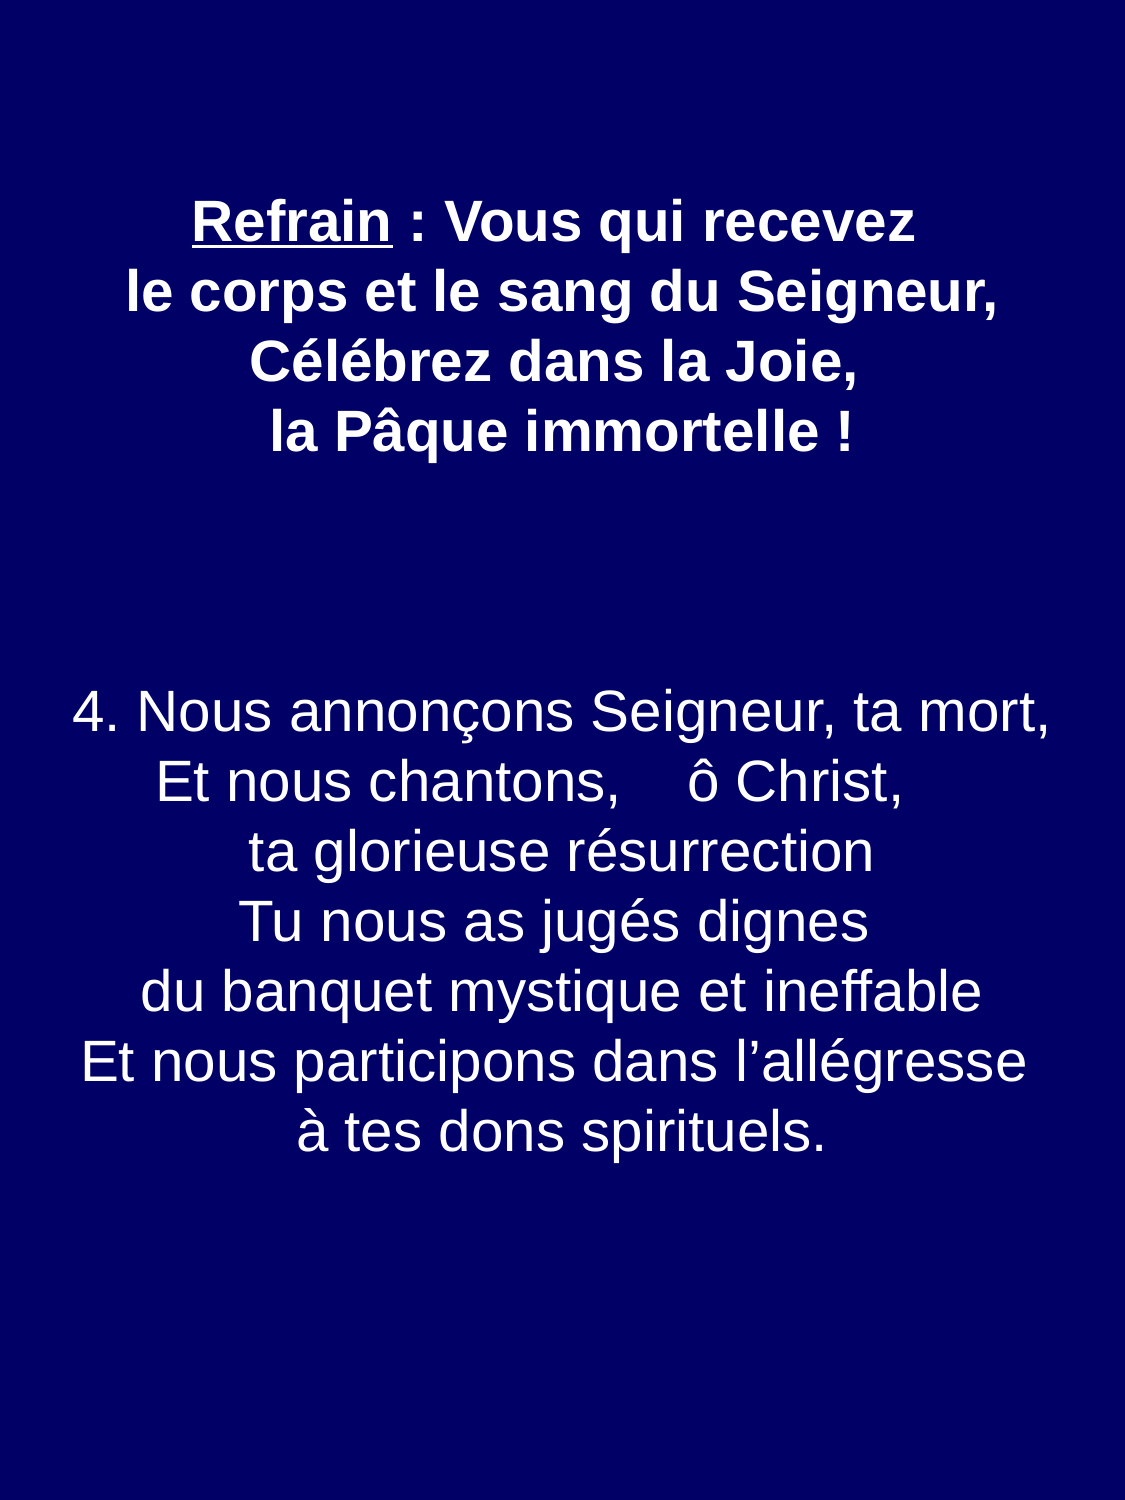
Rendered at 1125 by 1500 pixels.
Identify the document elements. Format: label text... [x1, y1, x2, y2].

text_box Refrain : Vous qui recevez le corps et le sang du Seigneur, Célébrez dans la Joie, la Pâque immortelle ! 4. Nous annonçons Seigneur, ta mort, Et nous chantons, ô Christ, ta glorieuse résurrection Tu nous as jugés dignes du banquet mystique et ineffable Et nous participons dans l’allégresse à tes dons spirituels. [0, 35, 1125, 1240]
